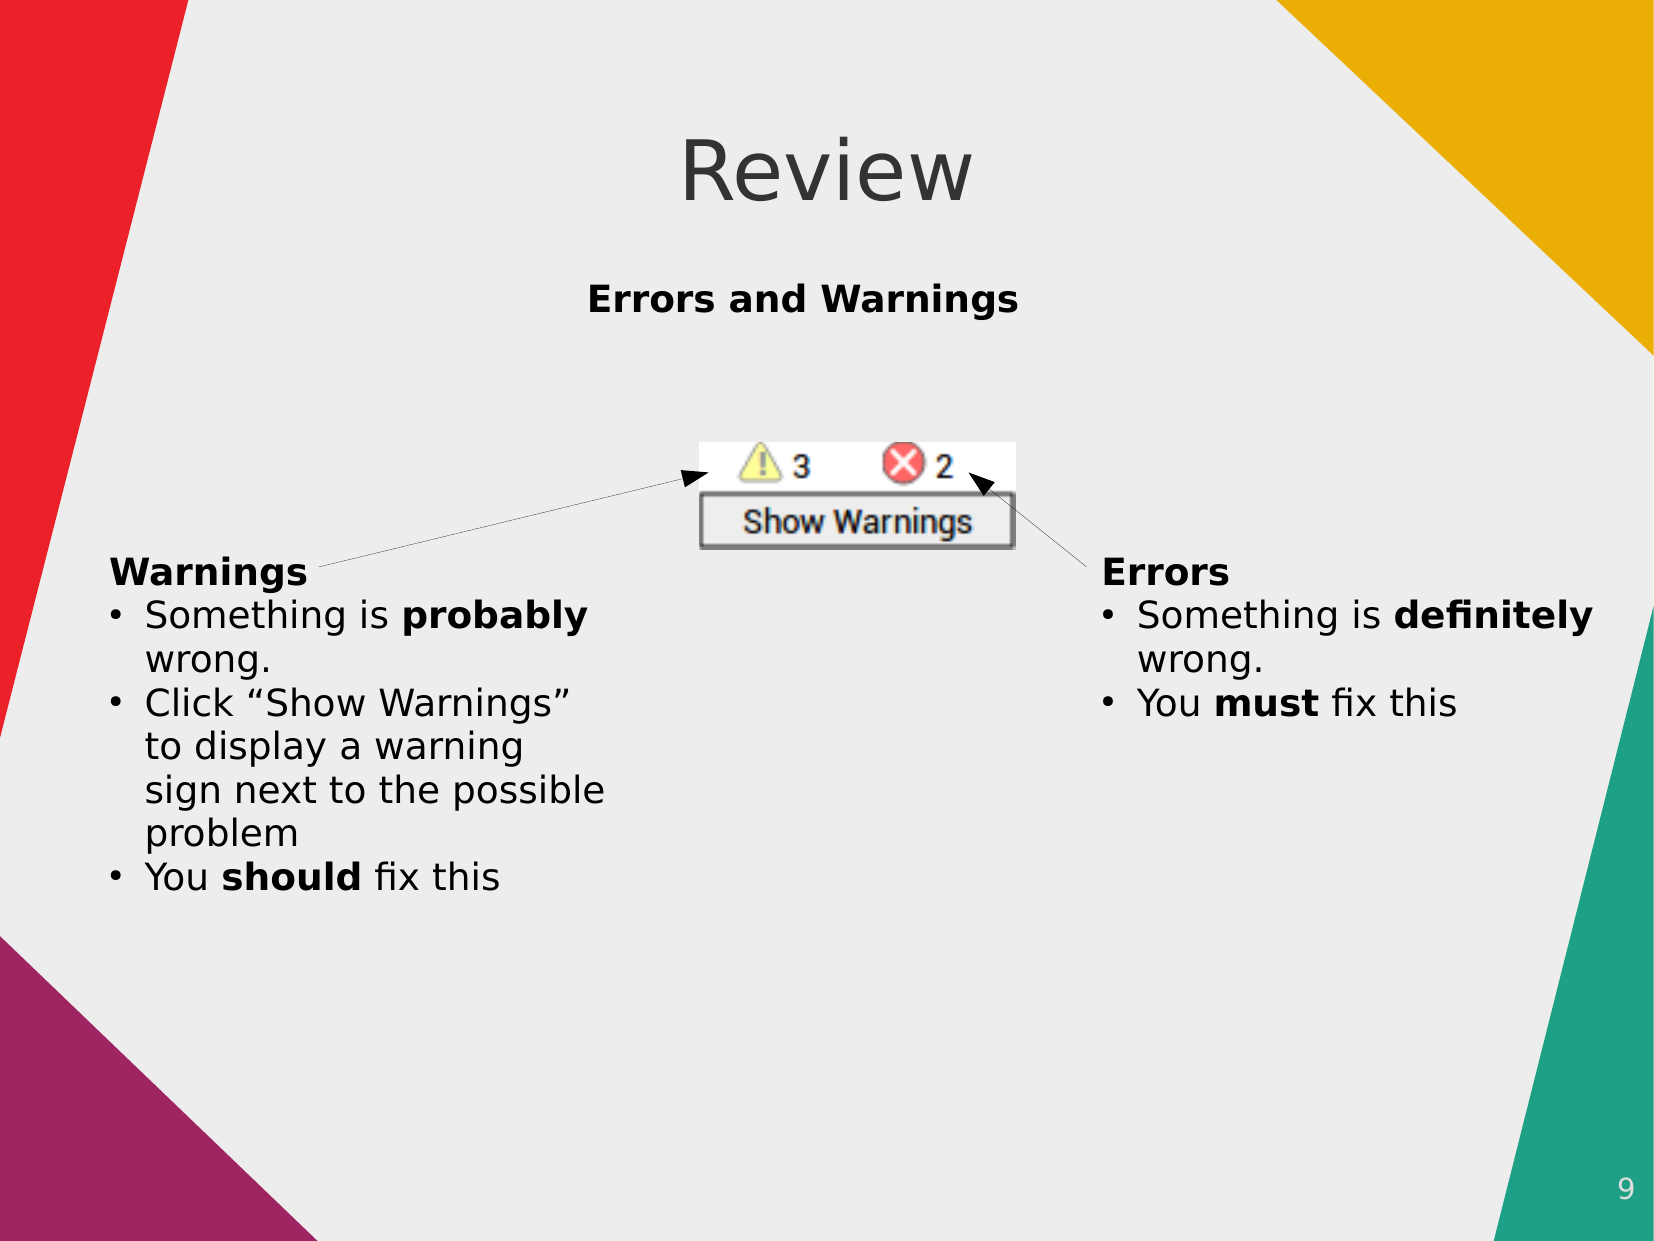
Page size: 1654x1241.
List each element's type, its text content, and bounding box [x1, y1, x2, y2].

picture [699, 442, 1016, 550]
text_box Warnings Something is probably wrong. Click “Show Warnings” to display a warning sign next to the possible problem You should fix this [94, 543, 626, 907]
text_box Errors and Warnings [448, 270, 1158, 329]
text_box Errors Something is definitely wrong. You must fix this [1086, 543, 1619, 907]
title Review [114, 73, 1539, 271]
